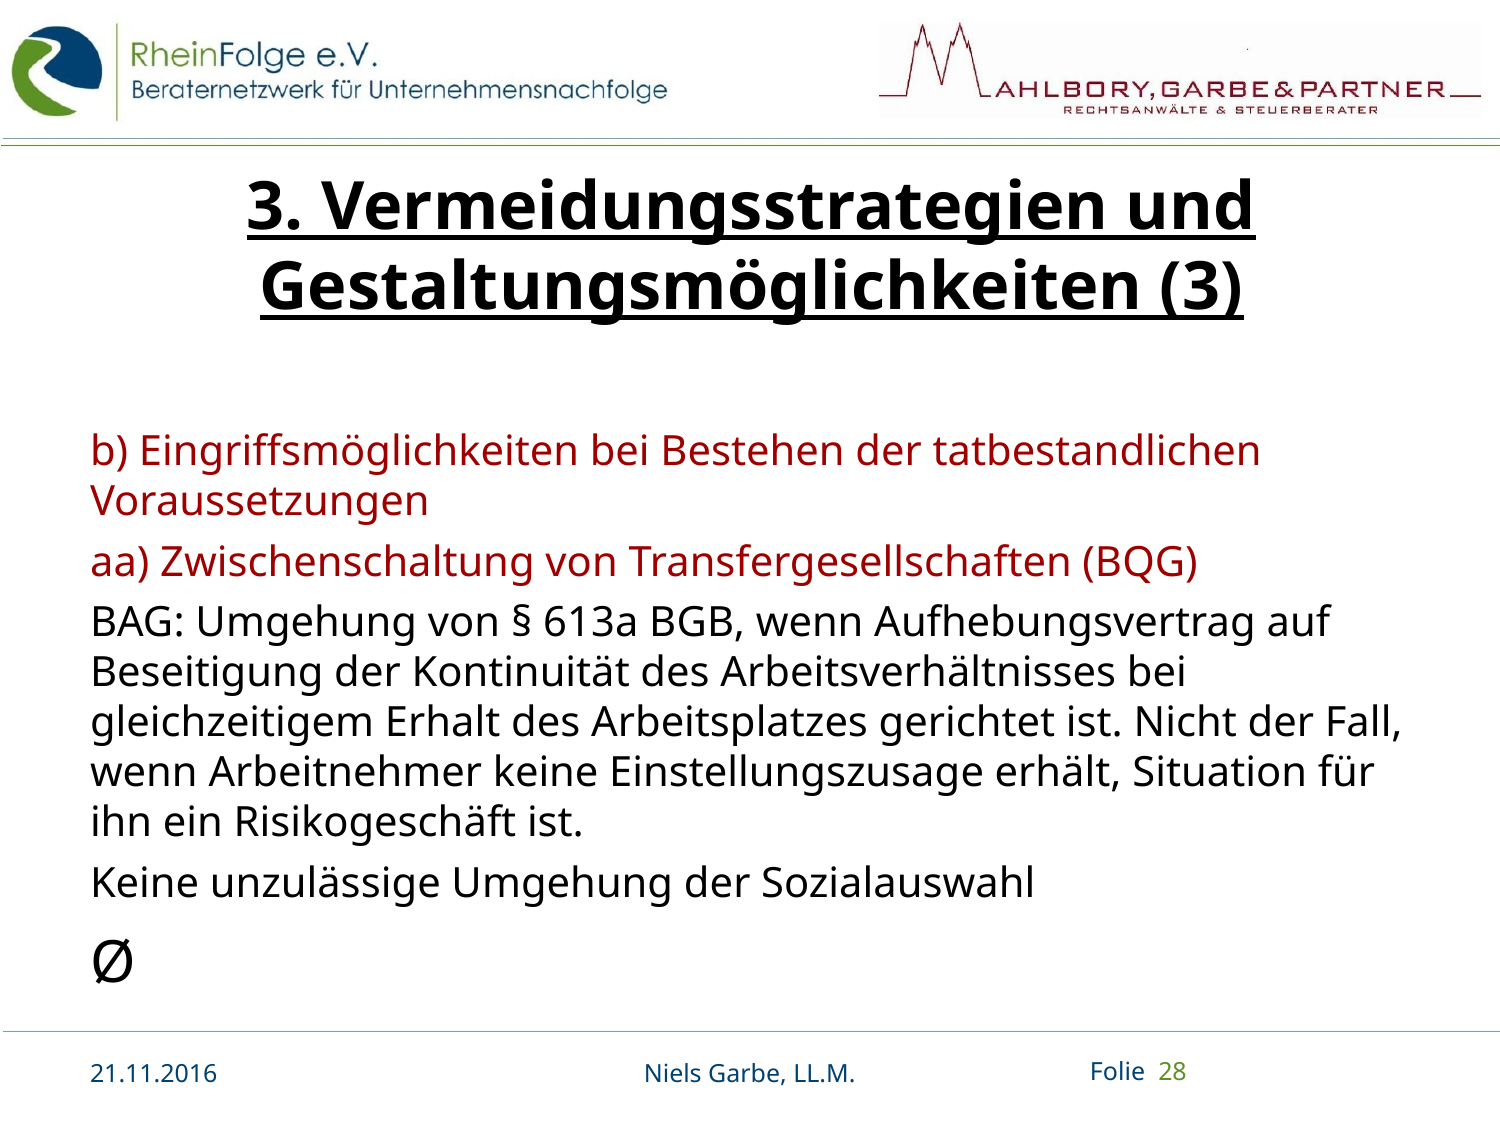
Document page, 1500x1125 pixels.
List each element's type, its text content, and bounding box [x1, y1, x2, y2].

text_box Niels Garbe, LL.M. [512, 1042, 988, 1103]
text_box 21.11.2016 [75, 1042, 426, 1103]
list b) Eingriffsmöglichkeiten bei Bestehen der tatbestandlichen Voraussetzungen aa) Zwischenschaltung von Transfergesellschaften (BQG) BAG: Umgehung von § 613a BGB, wenn Aufhebungsvertrag auf Beseitigung der Kontinuität des Arbeitsverhältnisses bei gleichzeitigem Erhalt des Arbeitsplatzes gerichtet ist. Nicht der Fall, wenn Arbeitnehmer keine Einstellungszusage erhält, Situation für ihn ein Risikogeschäft ist. Keine unzulässige Umgehung der Sozialauswahl [75, 416, 1426, 1125]
title 3. Vermeidungsstrategien und Gestaltungsmöglichkeiten (3) [76, 149, 1427, 337]
text_box Folie ‹Nr.› [1074, 1042, 1426, 1103]
